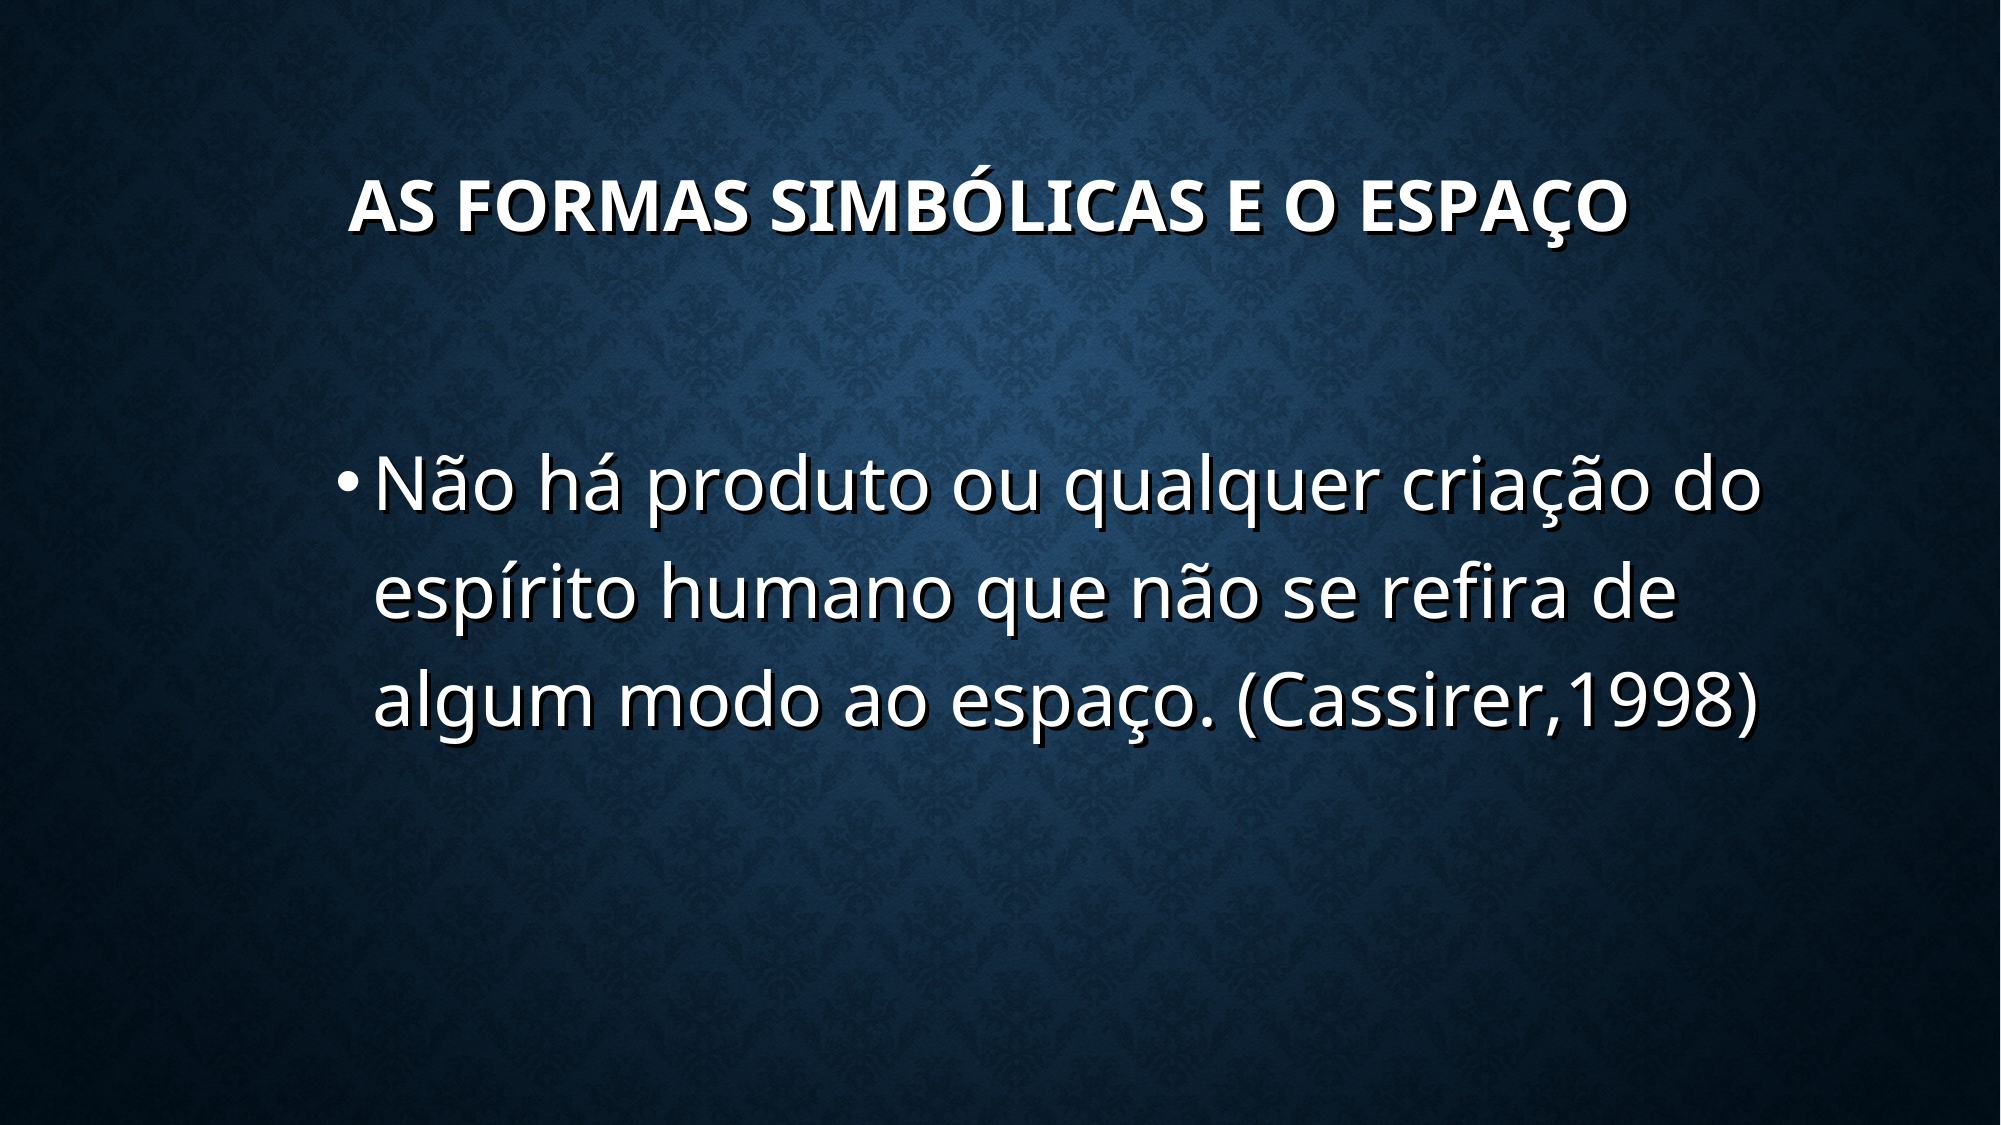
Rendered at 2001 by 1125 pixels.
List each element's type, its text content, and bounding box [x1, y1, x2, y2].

list Não há produto ou qualquer criação do espírito humano que não se refira de algum modo ao espaço. (Cassirer,1998) [320, 410, 1809, 877]
title AS FORMAS SIMBÓLICAS E O ESPAÇO [150, 99, 1849, 318]
picture [0, 0, 2001, 1125]
